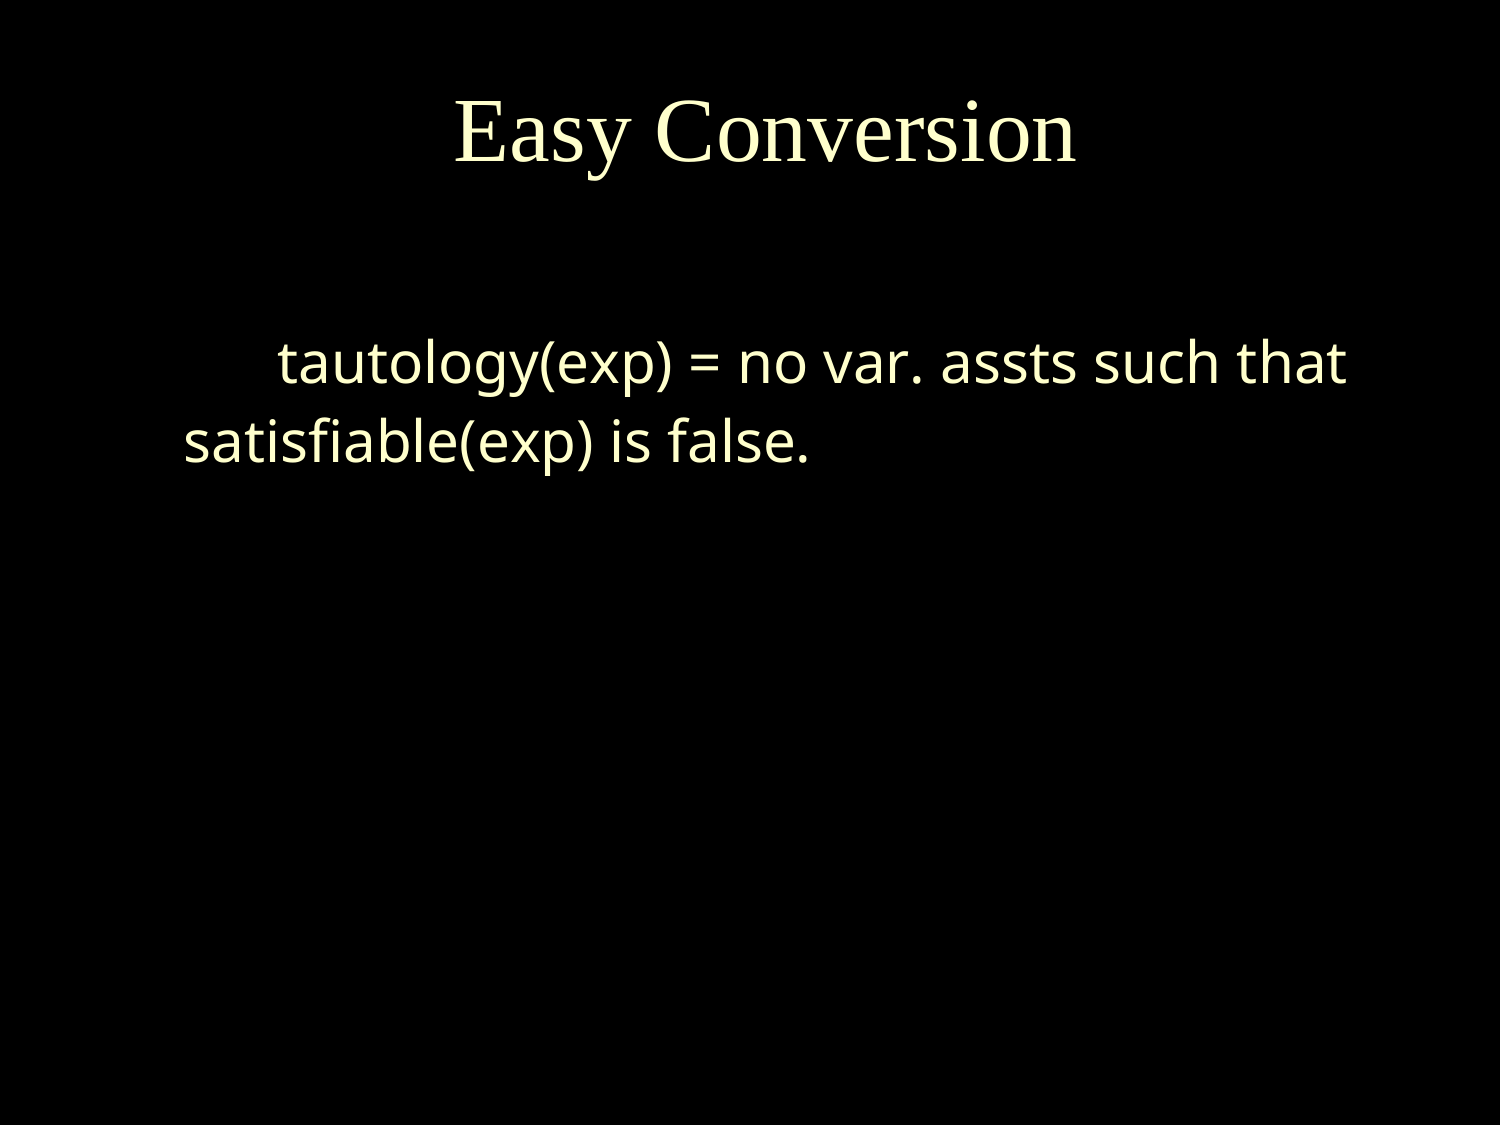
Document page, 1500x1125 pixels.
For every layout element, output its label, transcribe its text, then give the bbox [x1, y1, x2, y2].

title Easy Conversion [37, 35, 1496, 225]
list tautology(exp) = no var. assts such that satisfiable(exp) is false. [112, 224, 1482, 1114]
